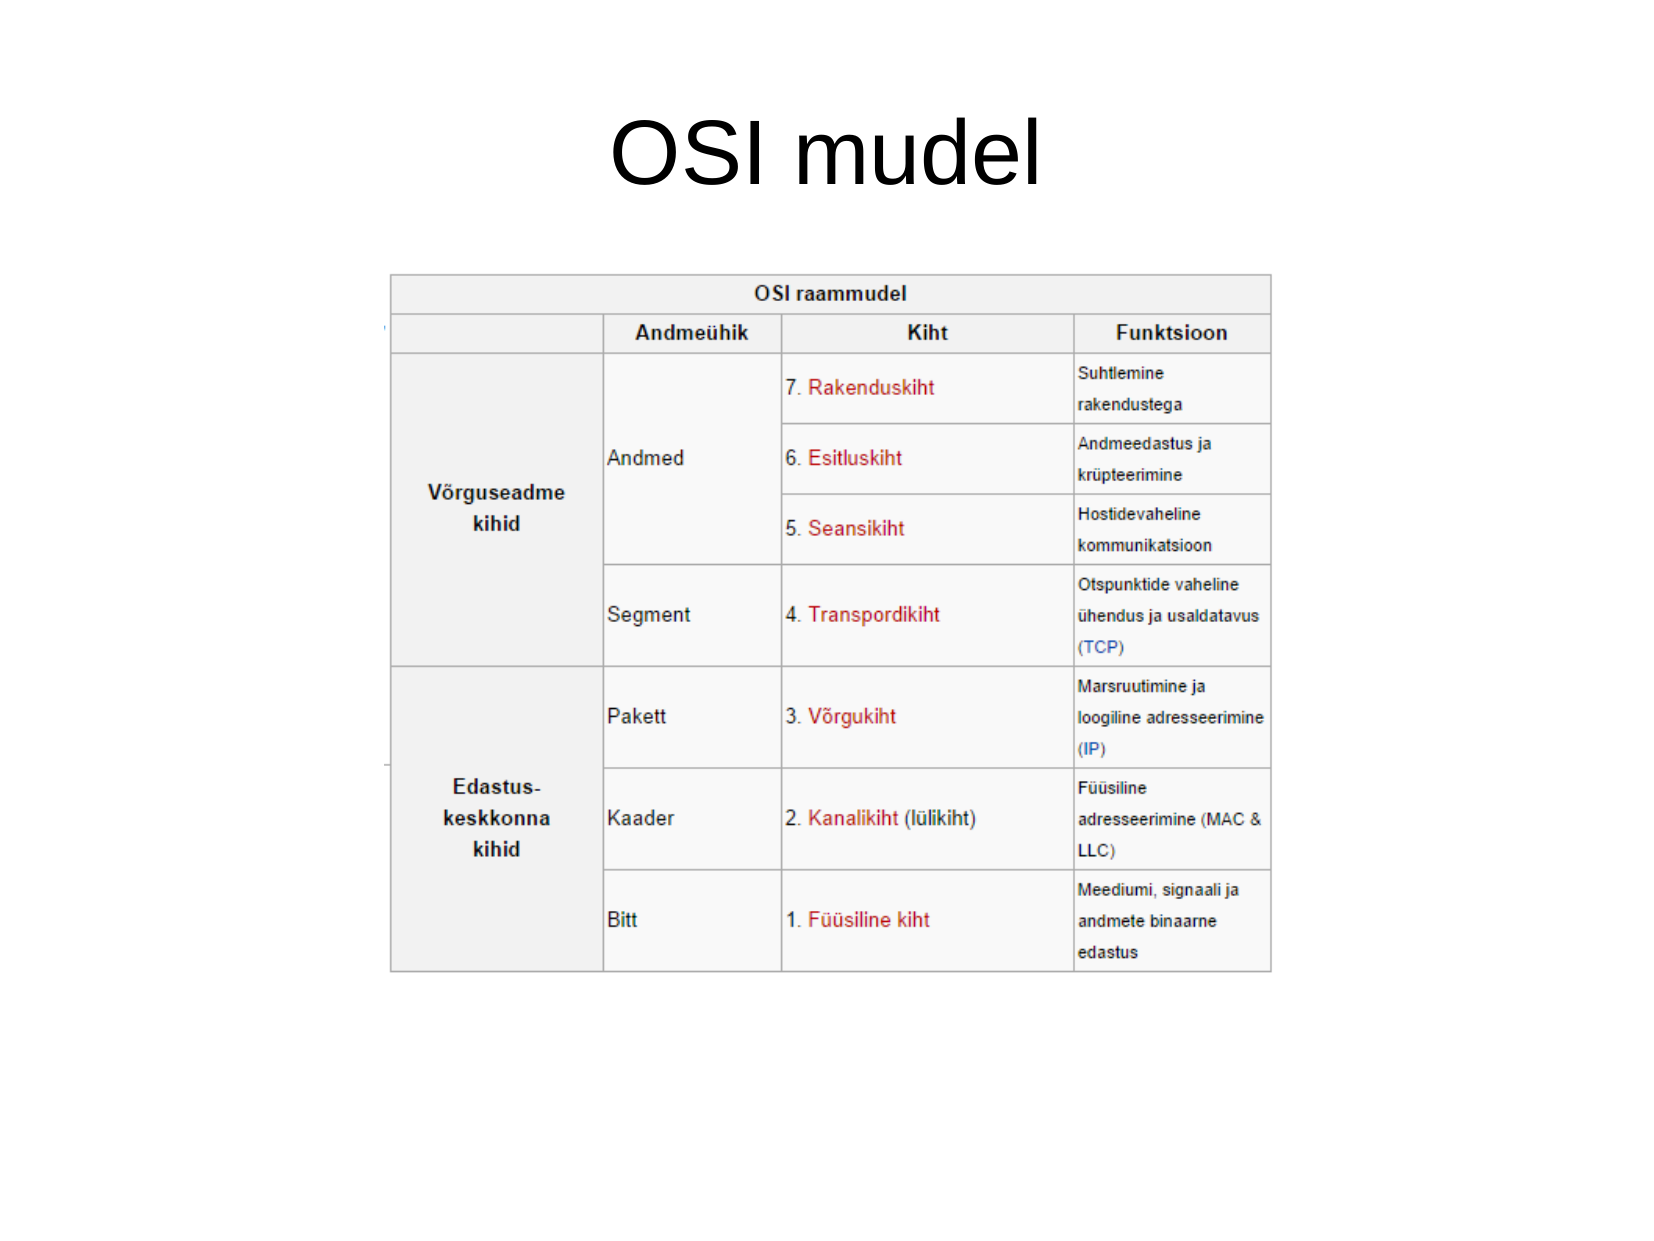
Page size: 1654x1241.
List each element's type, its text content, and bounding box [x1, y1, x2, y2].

title OSI mudel [82, 49, 1571, 257]
picture [384, 265, 1283, 982]
